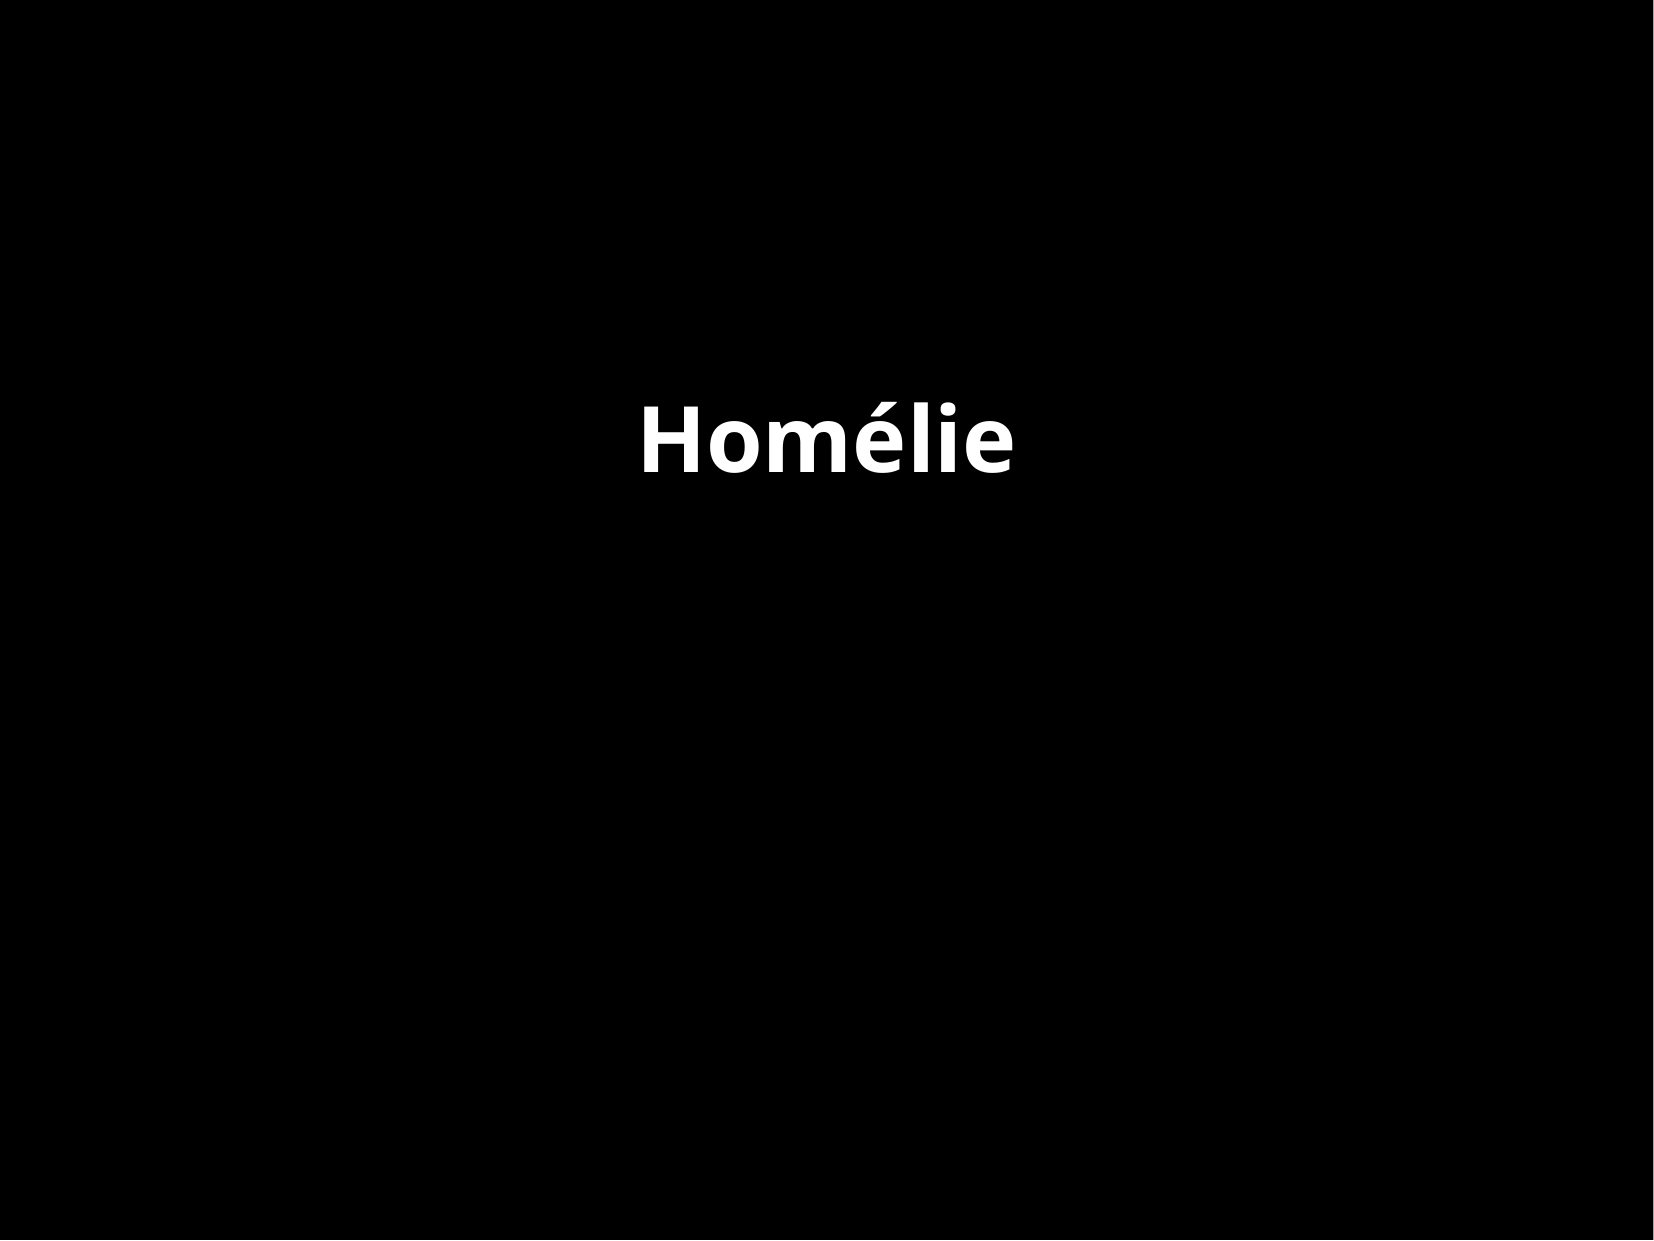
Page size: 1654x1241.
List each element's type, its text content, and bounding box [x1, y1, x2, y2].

subtitle Homélie [82, 70, 1571, 1109]
